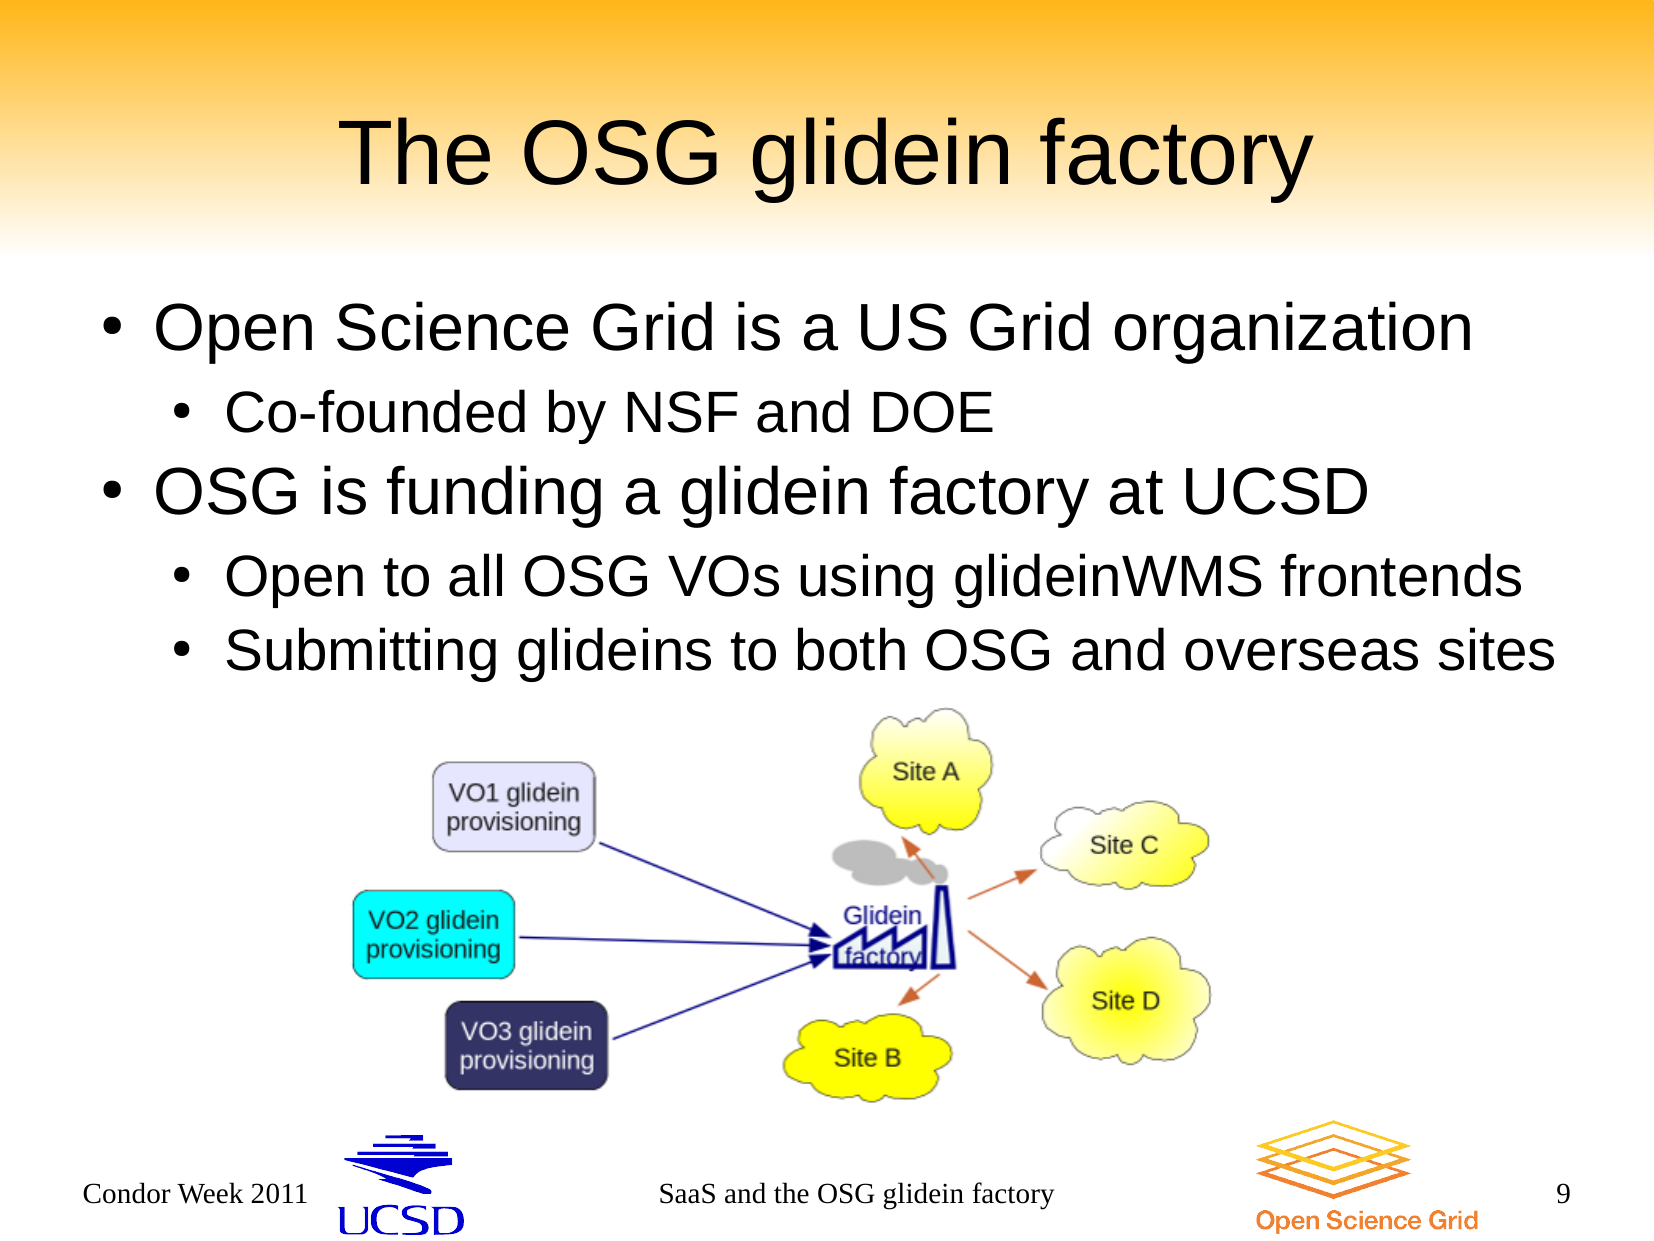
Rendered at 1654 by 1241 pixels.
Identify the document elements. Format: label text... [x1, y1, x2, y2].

picture [1255, 1120, 1478, 1234]
picture [337, 1135, 464, 1235]
list Open Science Grid is a US Grid organization Co-founded by NSF and DOE OSG is funding a glidein factory at UCSD Open to all OSG VOs using glideinWMS frontends Submitting glideins to both OSG and overseas sites [82, 290, 1571, 1109]
picture [342, 707, 1214, 1106]
title The OSG glidein factory [82, 56, 1571, 250]
